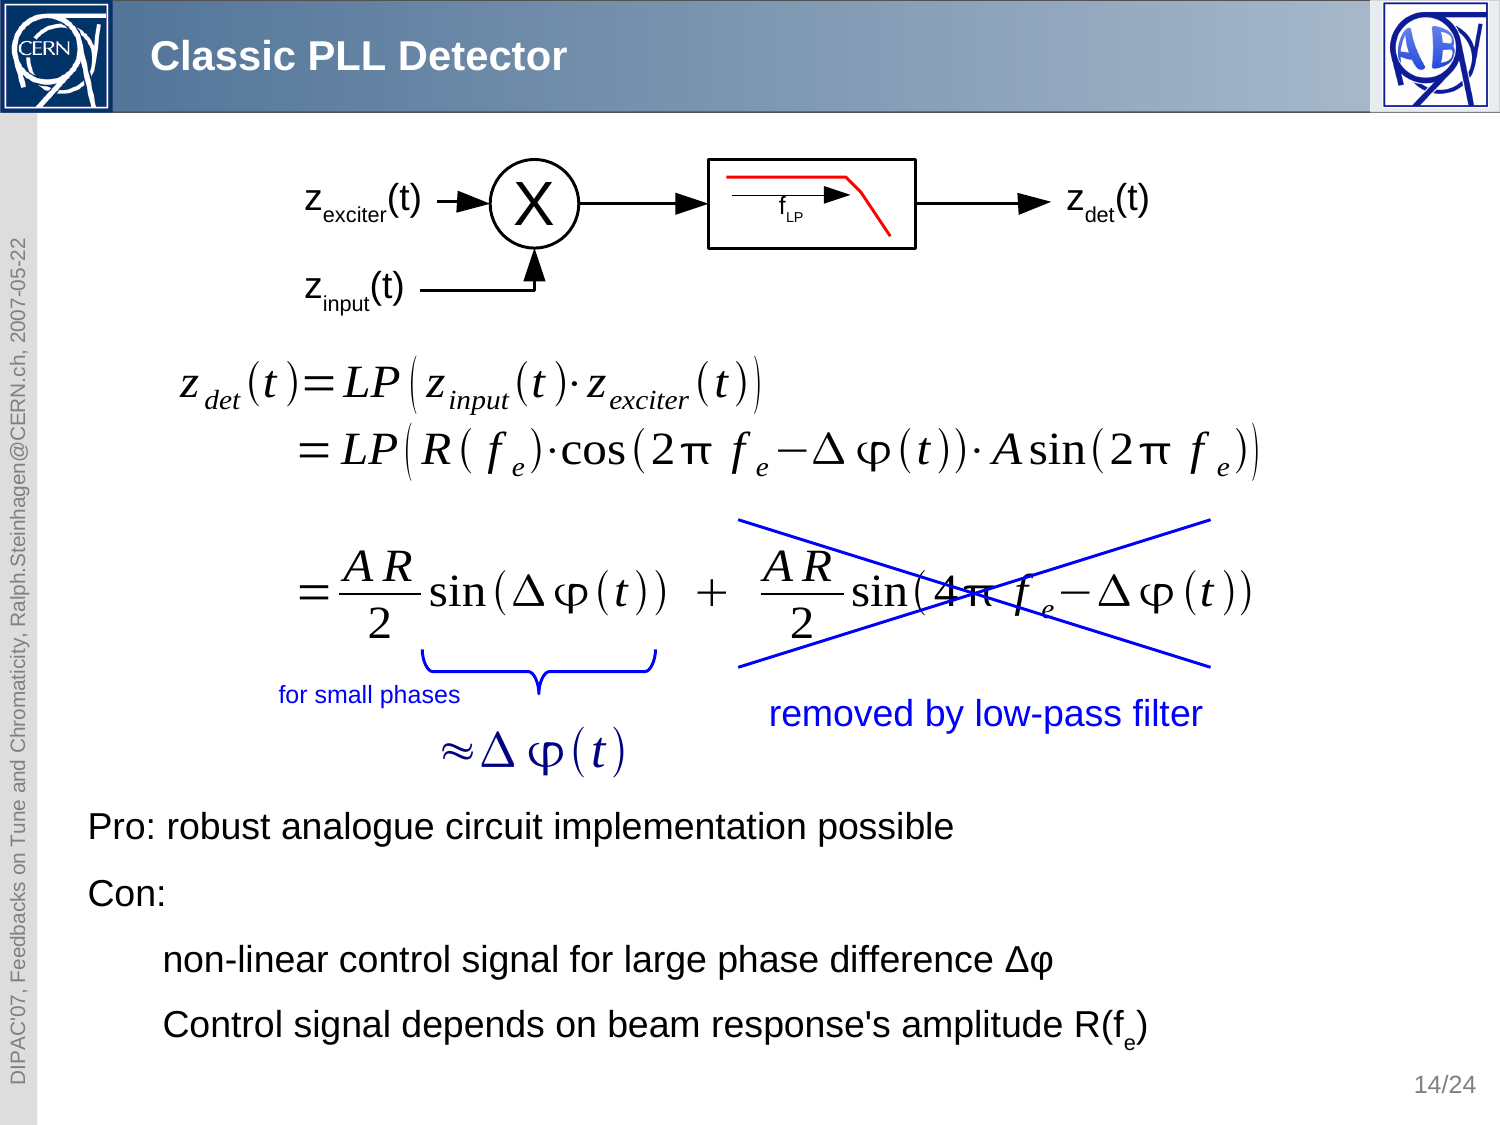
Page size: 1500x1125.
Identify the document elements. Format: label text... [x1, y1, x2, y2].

picture [1382, 1, 1489, 108]
text_box zinput(t) [289, 257, 420, 324]
chart [165, 354, 1272, 650]
text_box zdet(t) [1051, 168, 1165, 235]
title Classic PLL Detector [150, 7, 1201, 106]
text_box zexciter(t) [289, 168, 437, 235]
text_box for small phases [263, 673, 473, 717]
picture [0, 0, 113, 113]
chart [802, 596, 1147, 650]
text_box removed by low-pass filter [753, 685, 1219, 742]
list Pro: robust analogue circuit implementation possible Con: non-linear control signal for large phase difference Δφ Control signal depends on beam response's amplitude R(fe) [87, 137, 1438, 1055]
text_box X [490, 159, 579, 249]
chart [421, 721, 641, 781]
